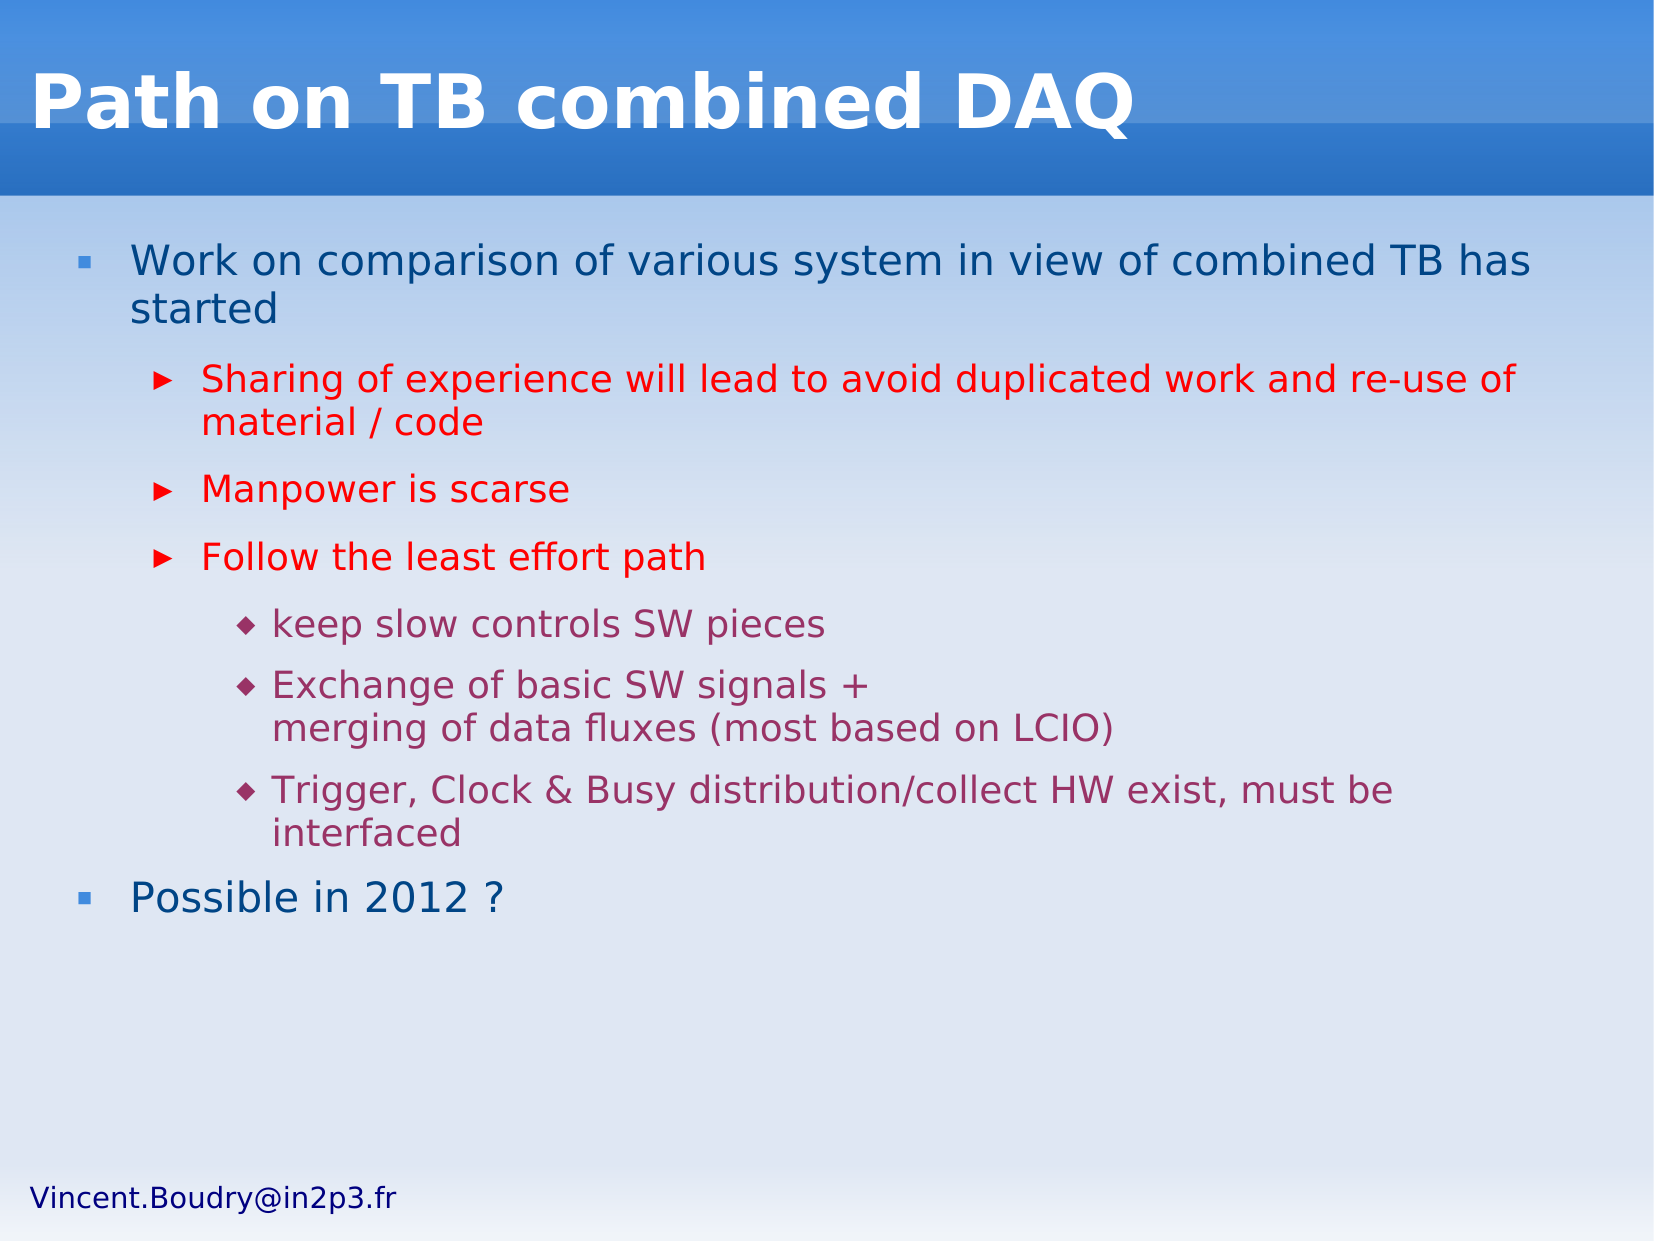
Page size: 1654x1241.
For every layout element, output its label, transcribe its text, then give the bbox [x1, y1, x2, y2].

picture [0, 0, 1654, 1241]
list Work on comparison of various system in view of combined TB has started Sharing of experience will lead to avoid duplicated work and re-use of material / code Manpower is scarse Follow the least effort path keep slow controls SW pieces Exchange of basic SW signals + merging of data fluxes (most based on LCIO) Trigger, Clock & Busy distribution/collect HW exist, must be interfaced Possible in 2012 ? [59, 236, 1595, 1137]
title Path on TB combined DAQ [29, 7, 1654, 200]
